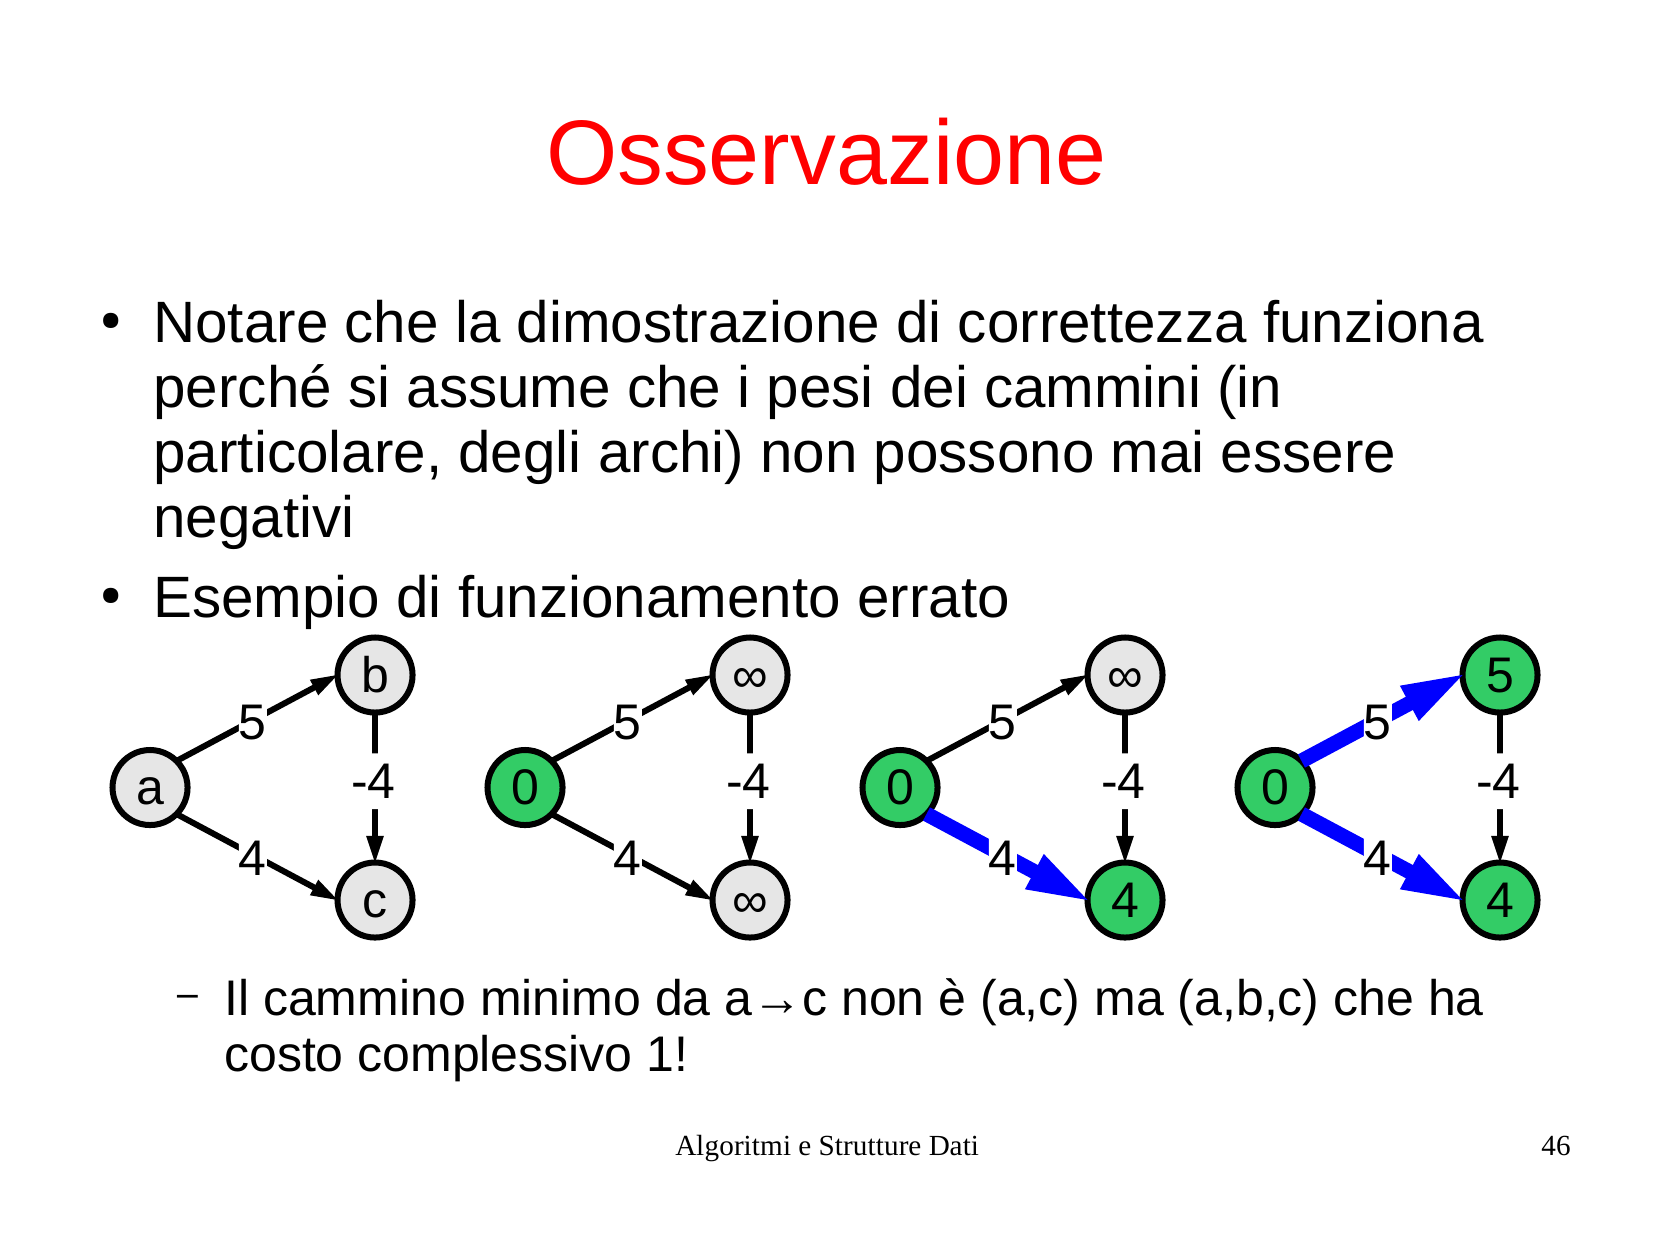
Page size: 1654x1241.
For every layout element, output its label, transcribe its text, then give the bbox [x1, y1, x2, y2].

text_box 0 [862, 750, 938, 826]
text_box 4 [238, 830, 267, 886]
text_box 5 [1363, 694, 1392, 751]
text_box -4 [351, 753, 396, 810]
text_box 5 [238, 694, 267, 751]
text_box 4 [1087, 862, 1163, 938]
text_box c [337, 862, 413, 938]
text_box 4 [988, 830, 1017, 886]
text_box 0 [487, 750, 563, 826]
list Notare che la dimostrazione di correttezza funziona perché si assume che i pesi dei cammini (in particolare, degli archi) non possono mai essere negativi Esempio di funzionamento errato Il cammino minimo da a→c non è (a,c) ma (a,b,c) che ha costo complessivo 1! [82, 290, 1571, 1109]
text_box ∞ [712, 862, 788, 938]
text_box 0 [1237, 750, 1313, 826]
text_box -4 [726, 753, 771, 810]
text_box -4 [1476, 753, 1521, 810]
text_box -4 [1101, 753, 1146, 810]
text_box 4 [613, 830, 642, 886]
text_box 4 [1363, 830, 1392, 886]
text_box 5 [613, 694, 642, 751]
title Osservazione [82, 49, 1571, 257]
text_box 4 [1462, 862, 1538, 938]
text_box 5 [988, 694, 1017, 751]
text_box ∞ [1087, 637, 1163, 713]
text_box b [337, 637, 413, 713]
text_box 5 [1462, 637, 1538, 713]
text_box ∞ [712, 637, 788, 713]
text_box a [112, 750, 188, 826]
